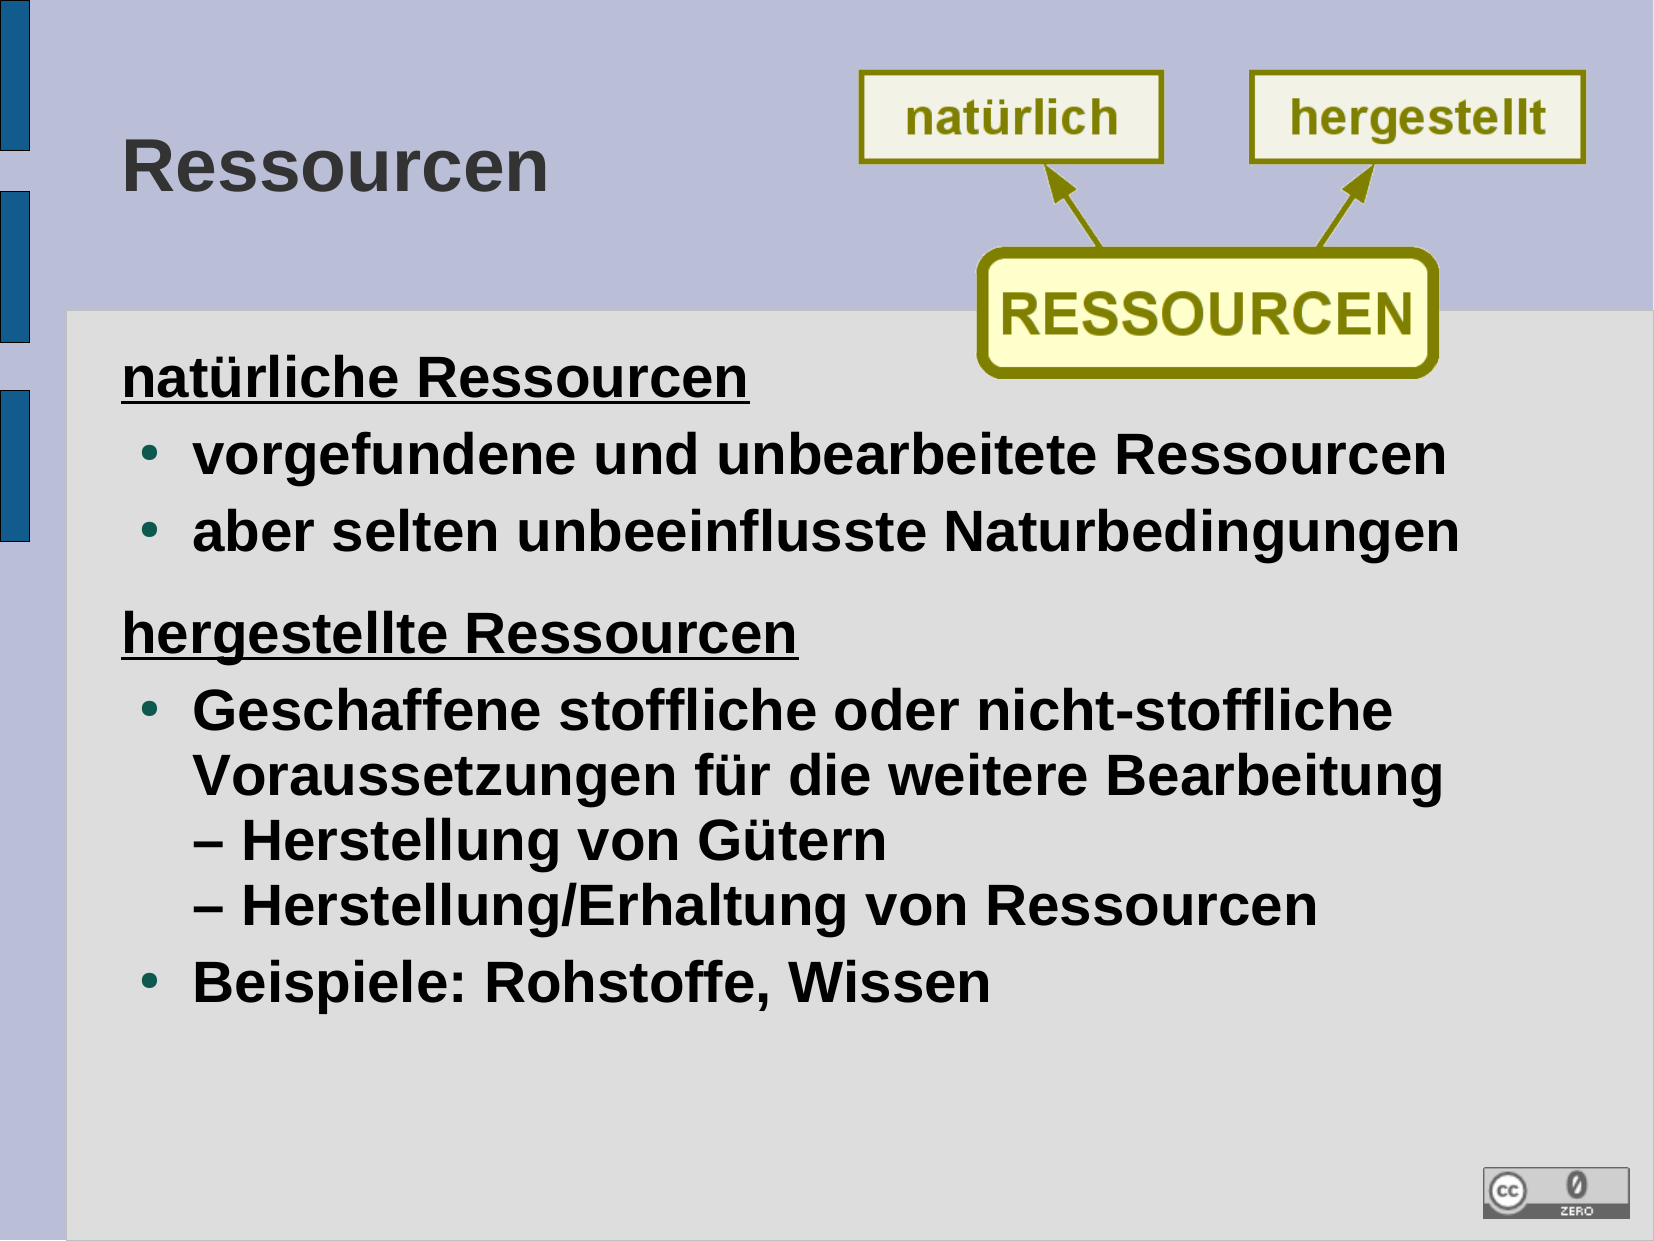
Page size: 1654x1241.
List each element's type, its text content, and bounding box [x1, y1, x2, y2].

title Ressourcen [121, 61, 850, 269]
list natürliche Ressourcen vorgefundene und unbearbeitete Ressourcen aber selten unbeeinflusste Naturbedingungen hergestellte Ressourcen Geschaffene stoffliche oder nicht-stoffliche Voraussetzungen für die weitere Bearbeitung – Herstellung von Gütern – Herstellung/Erhaltung von Ressourcen Beispiele: Rohstoffe, Wissen [121, 344, 1595, 1112]
picture [1483, 1167, 1630, 1219]
picture [850, 61, 1595, 384]
